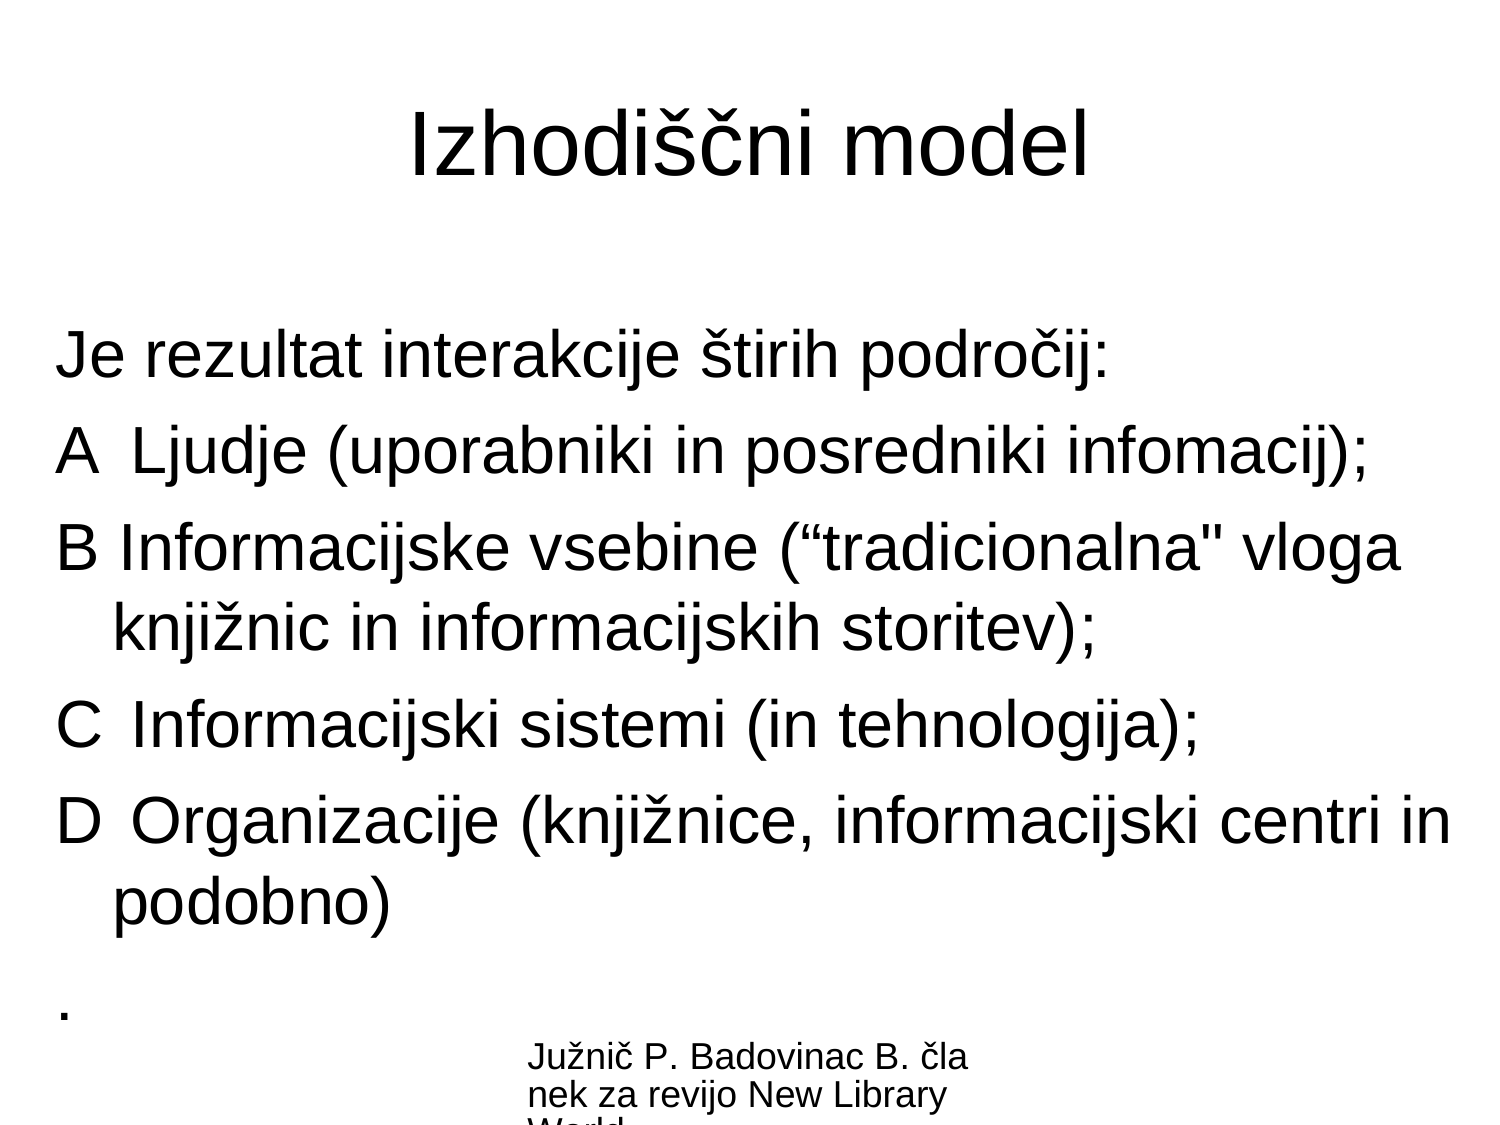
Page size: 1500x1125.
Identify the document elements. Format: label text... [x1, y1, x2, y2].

list Je rezultat interakcije štirih področij: A Ljudje (uporabniki in posredniki infomacij); B Informacijske vsebine (“tradicionalna" vloga knjižnic in informacijskih storitev); C Informacijski sistemi (in tehnologija); D Organizacije (knjižnice, informacijski centri in podobno) . [41, 302, 1500, 1059]
title Izhodiščni model [75, 45, 1426, 233]
